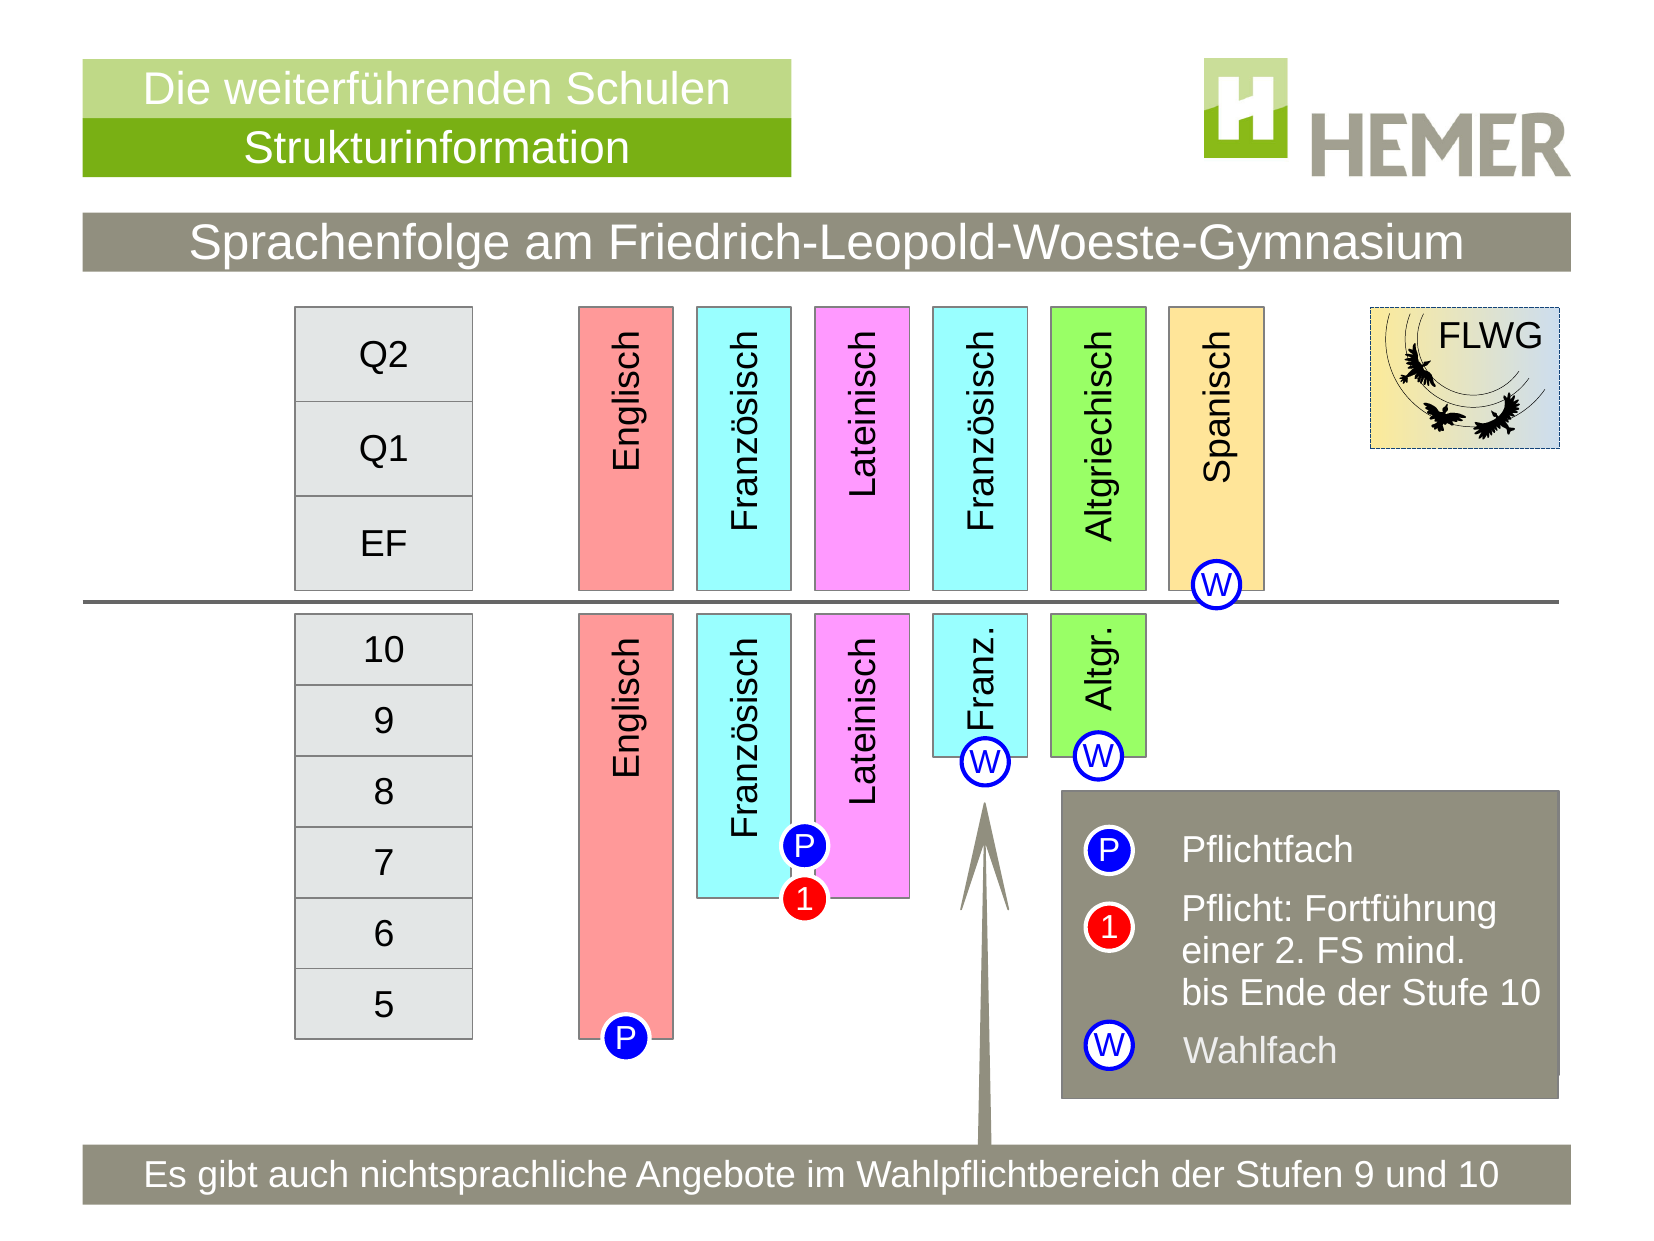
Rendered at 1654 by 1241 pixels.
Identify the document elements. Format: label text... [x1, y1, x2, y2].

text_box Altgriechisch [1051, 307, 1146, 591]
text_box W [1074, 732, 1123, 780]
text_box Spanisch [1169, 307, 1264, 591]
text_box P [1085, 826, 1133, 875]
text_box 1 [1085, 903, 1133, 951]
title Es gibt auch nichtsprachliche Angebote im Wahlpflichtbereich der Stufen 9 und 10 [82, 1144, 1571, 1205]
text_box Wahlfach [1168, 1021, 1355, 1079]
text_box Pflicht: Fortführung einer 2. FS mind. bis Ende der Stufe 10 [1166, 879, 1557, 1021]
text_box Franz. [933, 614, 1028, 758]
text_box Französisch [696, 307, 792, 591]
text_box 8 [295, 756, 473, 827]
title Sprachenfolge am Friedrich-Leopold-Woeste-Gymnasium [82, 212, 1571, 272]
text_box [1061, 791, 1560, 1099]
text_box 9 [295, 686, 473, 756]
text_box W [961, 738, 1009, 786]
text_box 5 [295, 968, 473, 1040]
text_box Englisch [578, 614, 674, 1040]
text_box EF [295, 496, 473, 591]
text_box Französisch [933, 307, 1028, 591]
text_box Pflichtfach [1166, 820, 1370, 878]
text_box Q1 [295, 402, 473, 496]
text_box Lateinisch [814, 307, 910, 591]
text_box Lateinisch [814, 614, 910, 898]
text_box 7 [295, 827, 473, 898]
text_box 1 [781, 875, 829, 923]
text_box P [781, 822, 829, 870]
text_box Altgr. [1051, 614, 1146, 758]
text_box FLWG [1423, 307, 1562, 364]
text_box [961, 803, 1009, 1145]
picture [1370, 307, 1560, 449]
picture [1203, 58, 1571, 178]
text_box 10 [295, 614, 473, 686]
text_box W [1085, 1021, 1133, 1069]
text_box Q2 [295, 307, 473, 402]
text_box Englisch [578, 307, 674, 591]
text_box 6 [295, 898, 473, 968]
text_box P [602, 1014, 650, 1062]
text_box W [1192, 561, 1241, 609]
text_box Französisch [696, 614, 792, 898]
